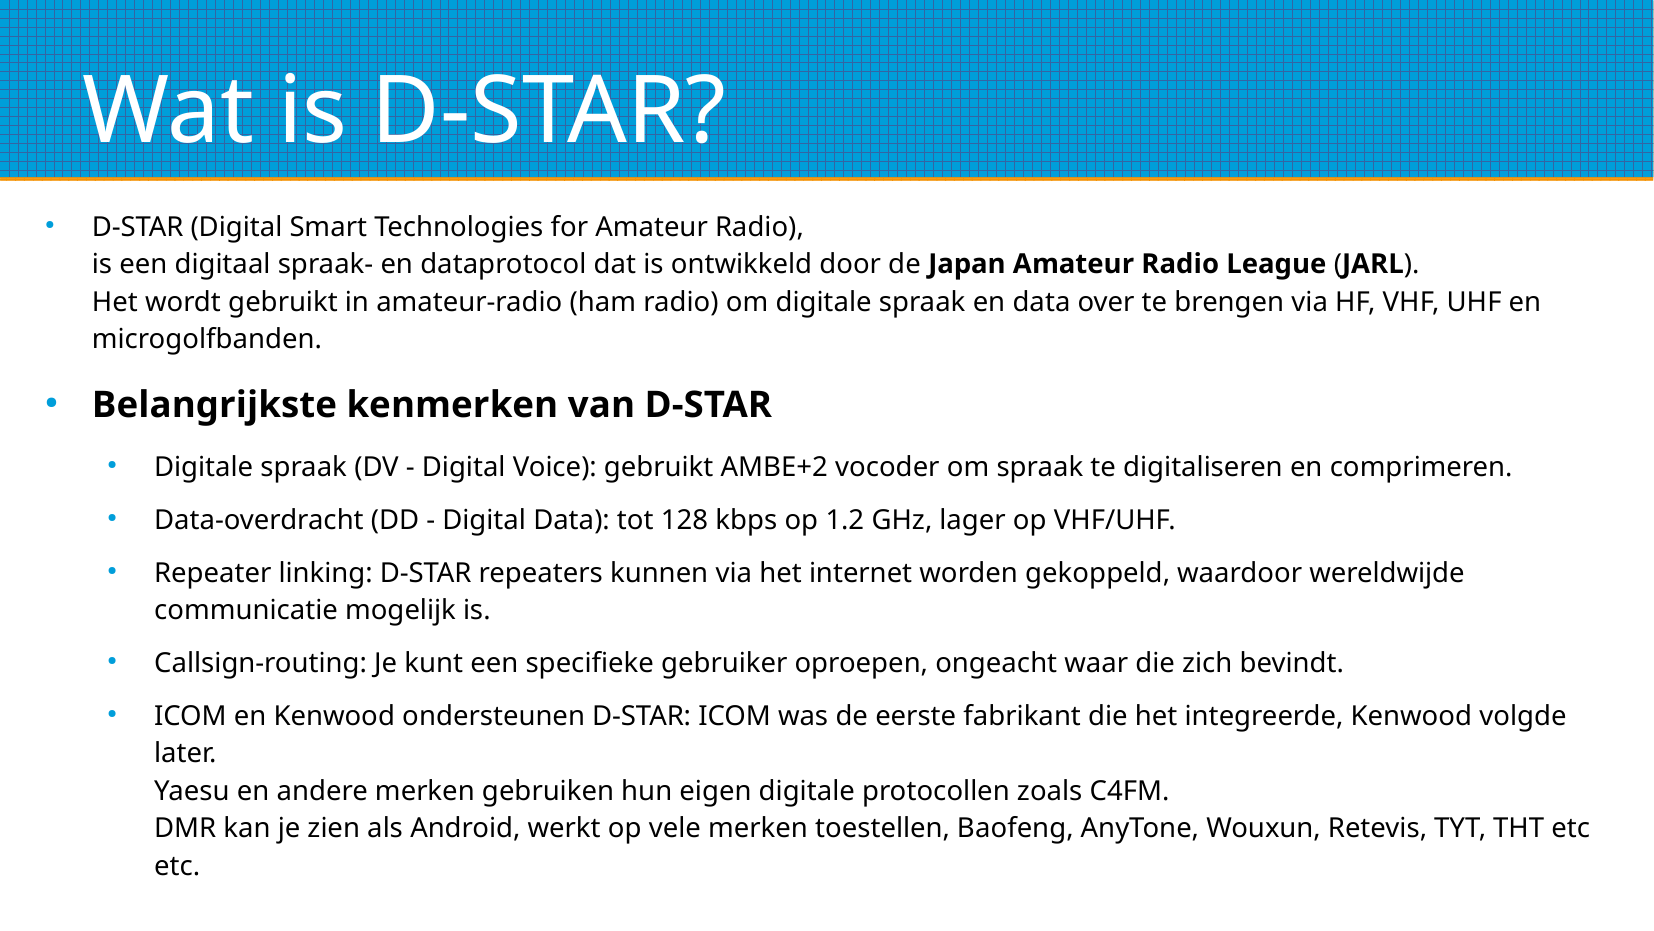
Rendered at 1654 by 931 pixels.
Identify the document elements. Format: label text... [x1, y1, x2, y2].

list D-STAR (Digital Smart Technologies for Amateur Radio), is een digitaal spraak- en dataprotocol dat is ontwikkeld door de Japan Amateur Radio League (JARL). Het wordt gebruikt in amateur-radio (ham radio) om digitale spraak en data over te brengen via HF, VHF, UHF en microgolfbanden. Belangrijkste kenmerken van D-STAR Digitale spraak (DV - Digital Voice): gebruikt AMBE+2 vocoder om spraak te digitaliseren en comprimeren. Data-overdracht (DD - Digital Data): tot 128 kbps op 1.2 GHz, lager op VHF/UHF. Repeater linking: D-STAR repeaters kunnen via het internet worden gekoppeld, waardoor wereldwijde communicatie mogelijk is. Callsign-routing: Je kunt een specifieke gebruiker oproepen, ongeacht waar die zich bevindt. ICOM en Kenwood ondersteunen D-STAR: ICOM was de eerste fabrikant die het integreerde, Kenwood volgde later. Yaesu en andere merken gebruiken hun eigen digitale protocollen zoals C4FM. DMR kan je zien als Android, werkt op vele merken toestellen, Baofeng, AnyTone, Wouxun, Retevis, TYT, THT etc etc. [29, 206, 1625, 886]
title Wat is D-STAR? [82, 14, 1571, 171]
